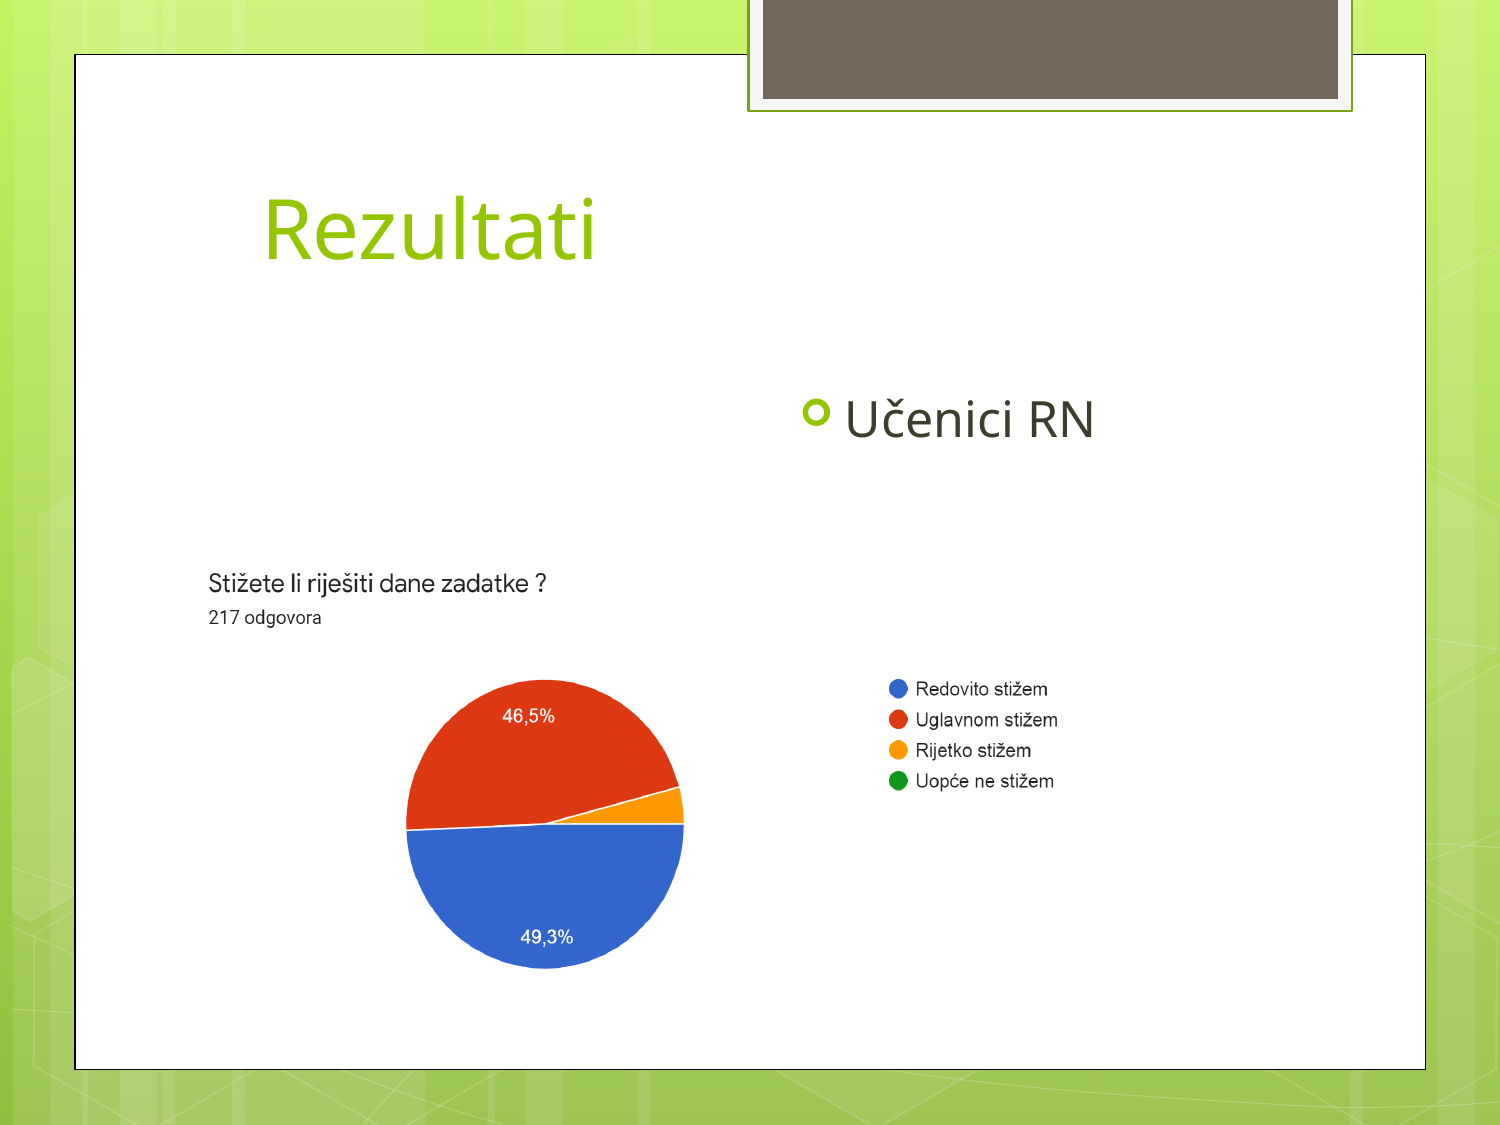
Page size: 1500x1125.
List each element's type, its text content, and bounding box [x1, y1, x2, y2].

picture [171, 527, 1306, 1024]
list Učenici RN [761, 379, 1324, 953]
title Rezultati [171, 168, 1324, 357]
